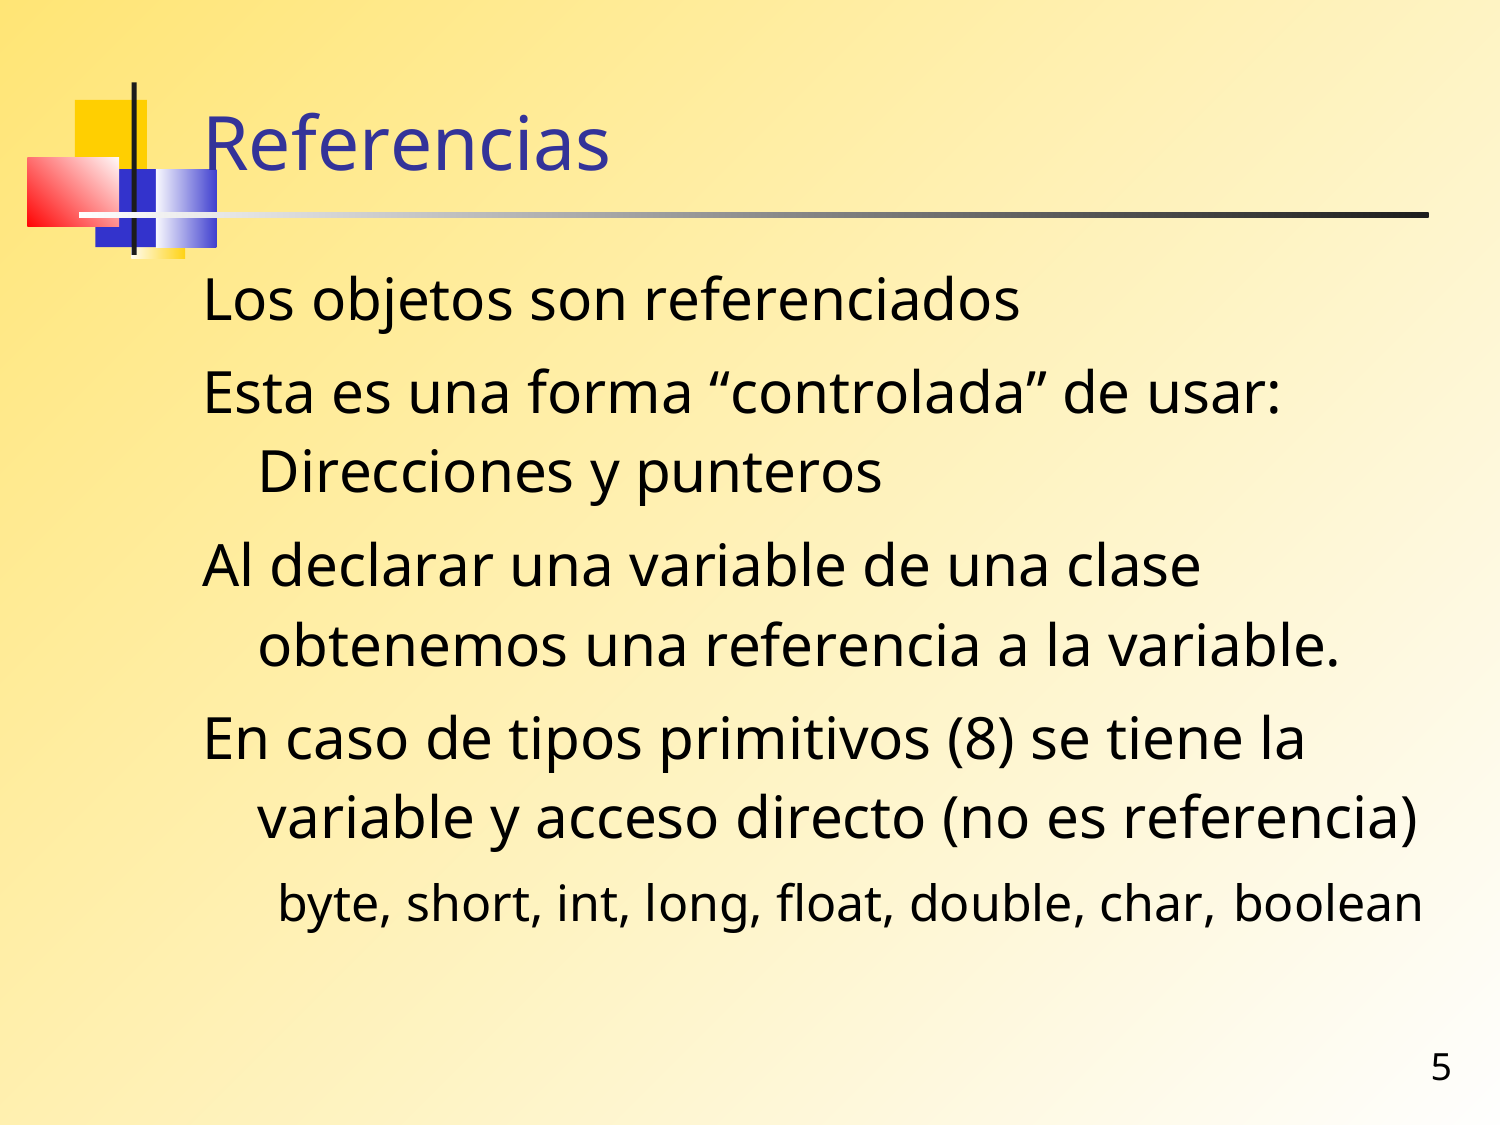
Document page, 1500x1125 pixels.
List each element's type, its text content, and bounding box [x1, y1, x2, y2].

title Referencias [187, 37, 1466, 201]
list Los objetos son referenciados Esta es una forma “controlada” de usar: Direcciones y punteros Al declarar una variable de una clase obtenemos una referencia a la variable. En caso de tipos primitivos (8) se tiene la variable y acceso directo (no es referencia) byte, short, int, long, float, double, char, boolean [187, 249, 1463, 1013]
